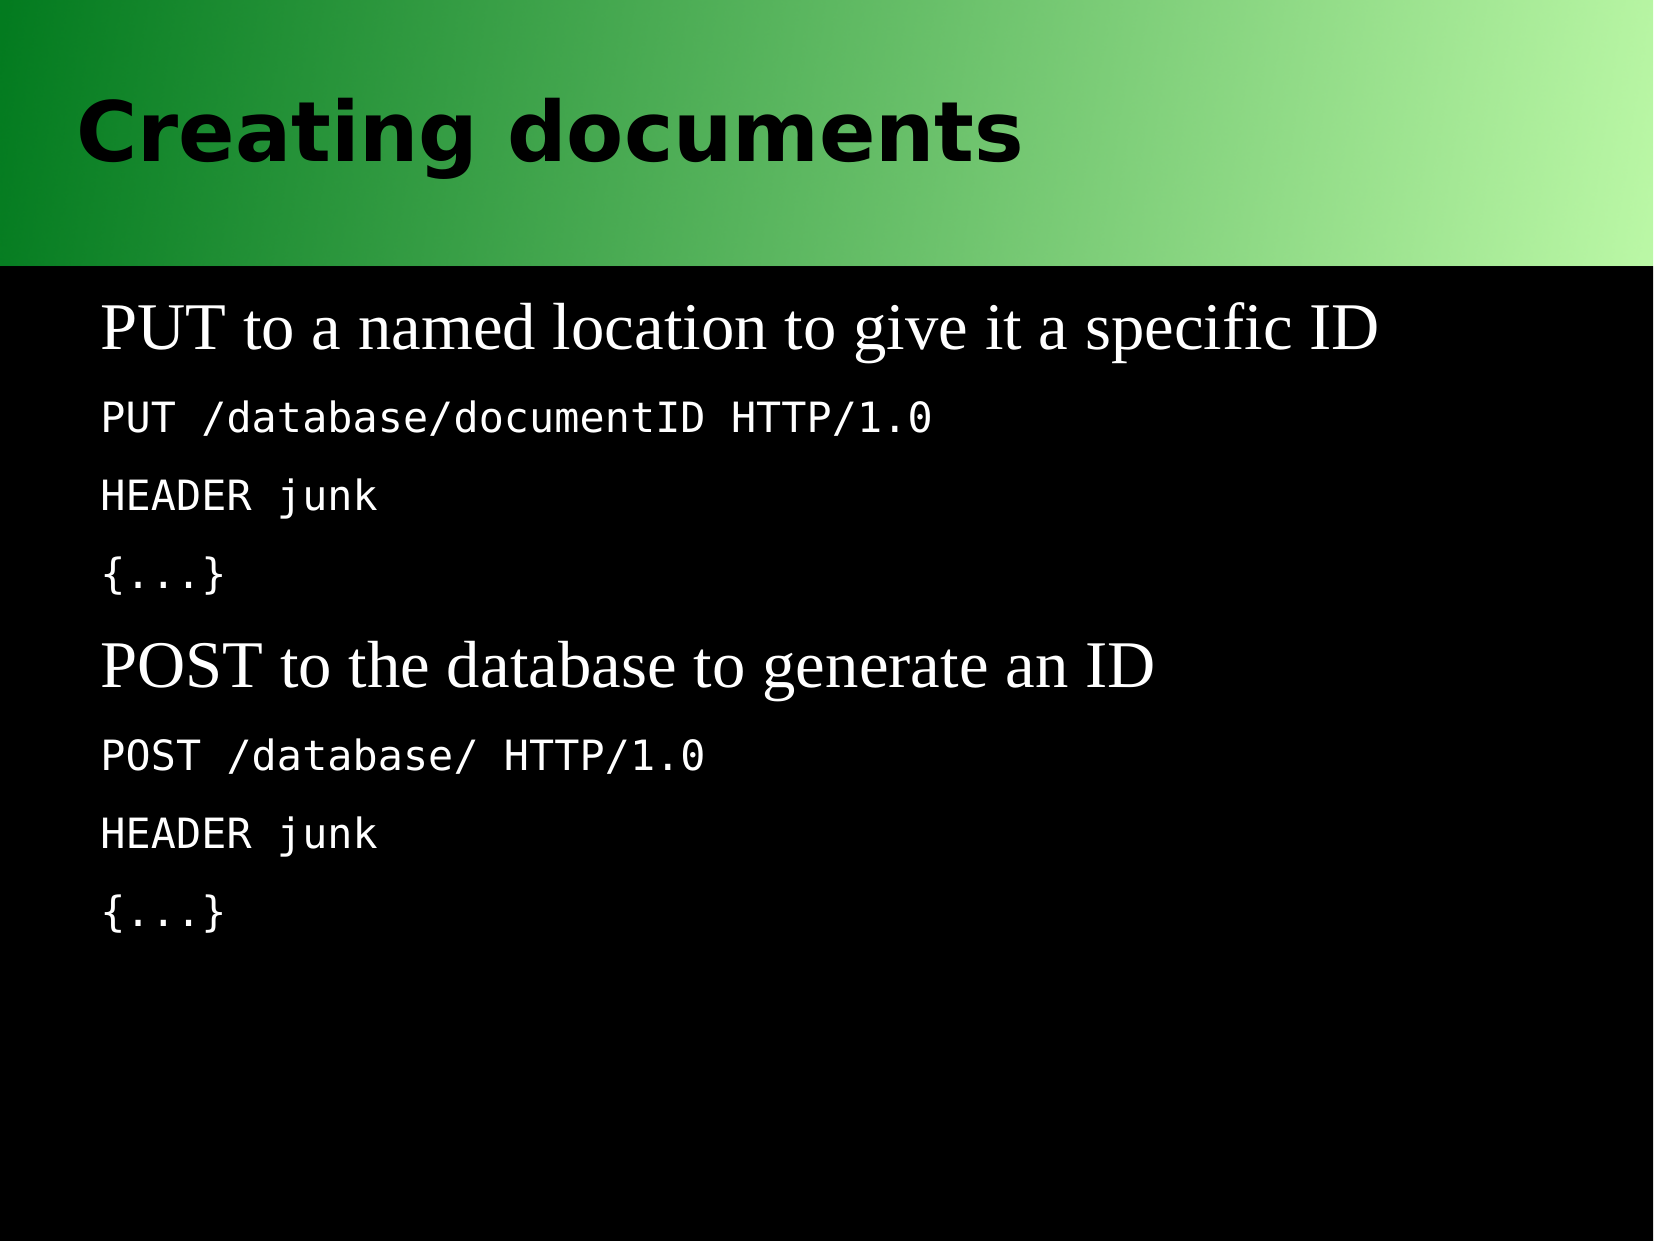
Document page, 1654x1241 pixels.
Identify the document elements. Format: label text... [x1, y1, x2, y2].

title Creating documents [76, 29, 1565, 237]
list PUT to a named location to give it a specific ID PUT /database/documentID HTTP/1.0 HEADER junk {...} POST to the database to generate an ID POST /database/ HTTP/1.0 HEADER junk {...} [82, 290, 1571, 1095]
picture [0, 0, 1654, 1241]
